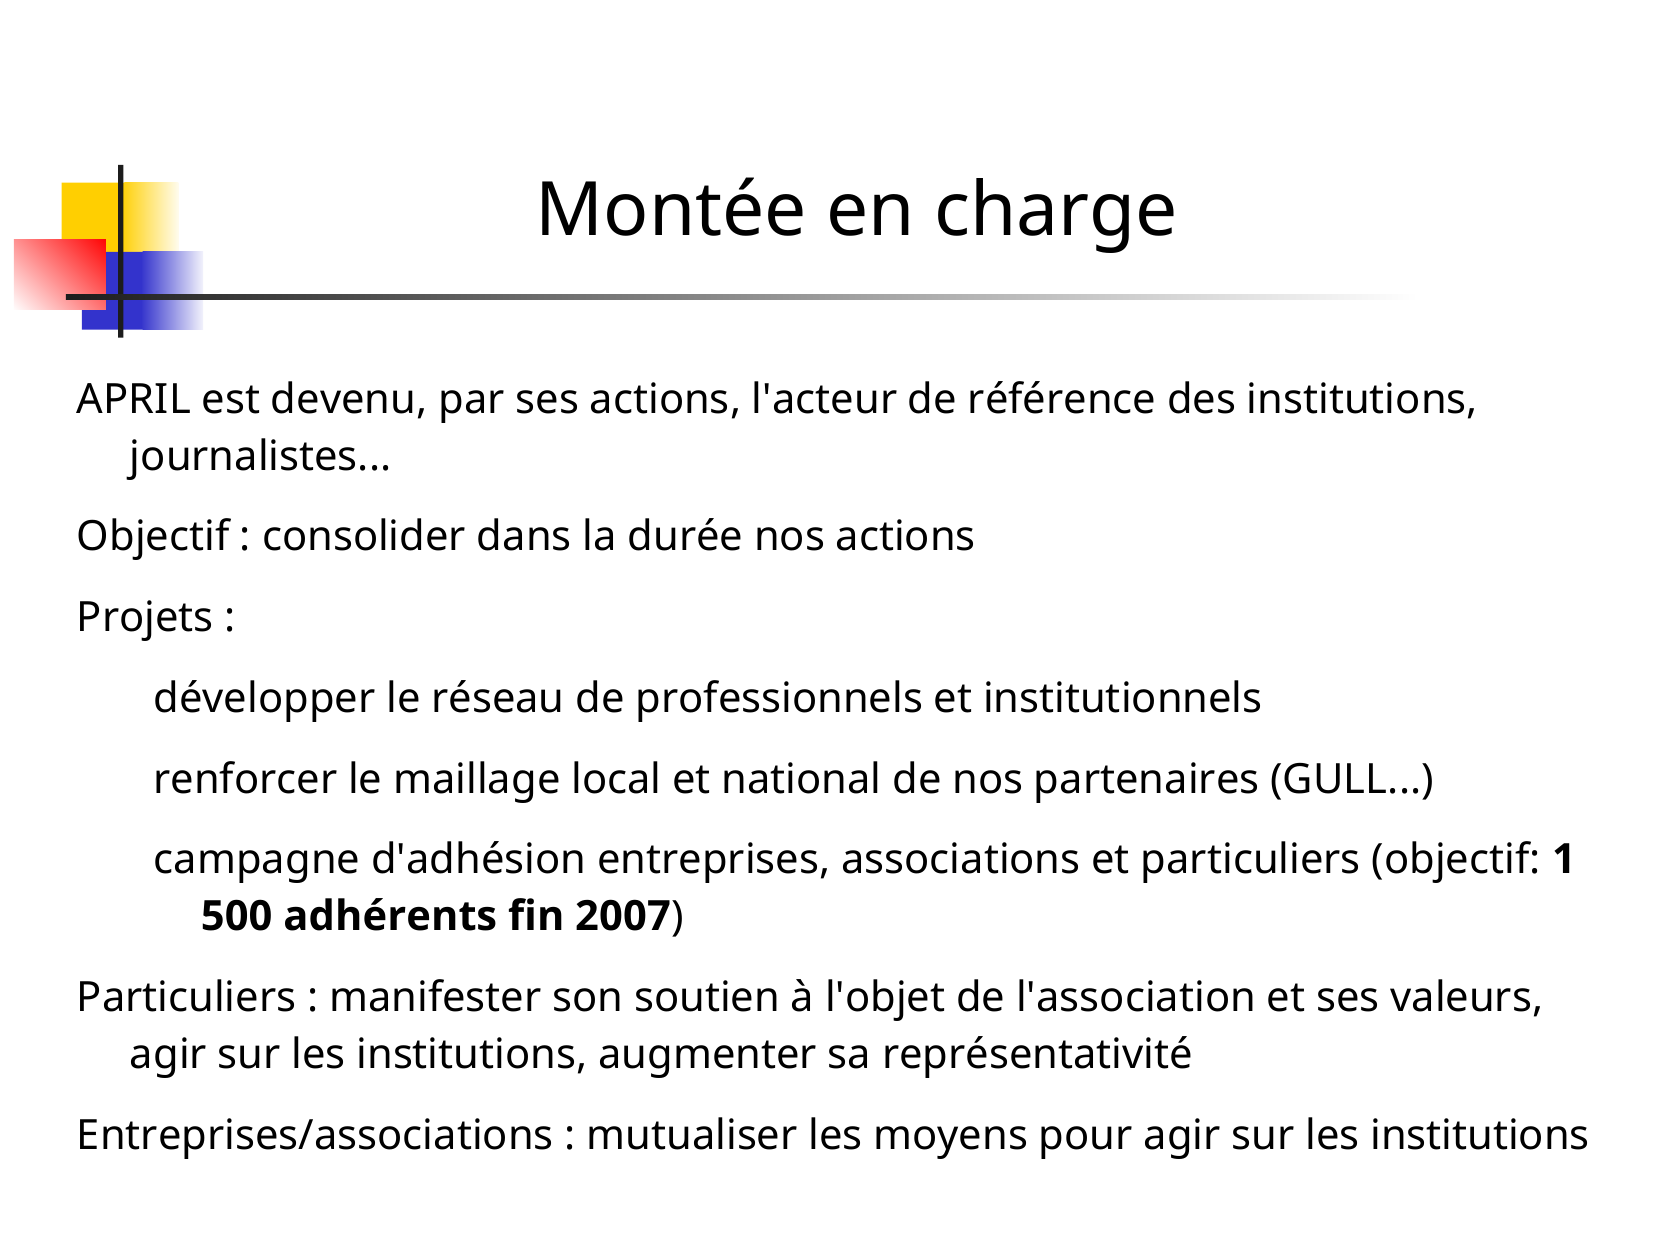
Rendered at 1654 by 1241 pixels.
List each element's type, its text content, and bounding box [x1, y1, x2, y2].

title Montée en charge [121, 110, 1534, 303]
list APRIL est devenu, par ses actions, l'acteur de référence des institutions, journalistes... Objectif : consolider dans la durée nos actions Projets : développer le réseau de professionnels et institutionnels renforcer le maillage local et national de nos partenaires (GULL...) campagne d'adhésion entreprises, associations et particuliers (objectif: 1 500 adhérents fin 2007) Particuliers : manifester son soutien à l'objet de l'association et ses valeurs, agir sur les institutions, augmenter sa représentativité Entreprises/associations : mutualiser les moyens pour agir sur les institutions [59, 368, 1595, 1135]
